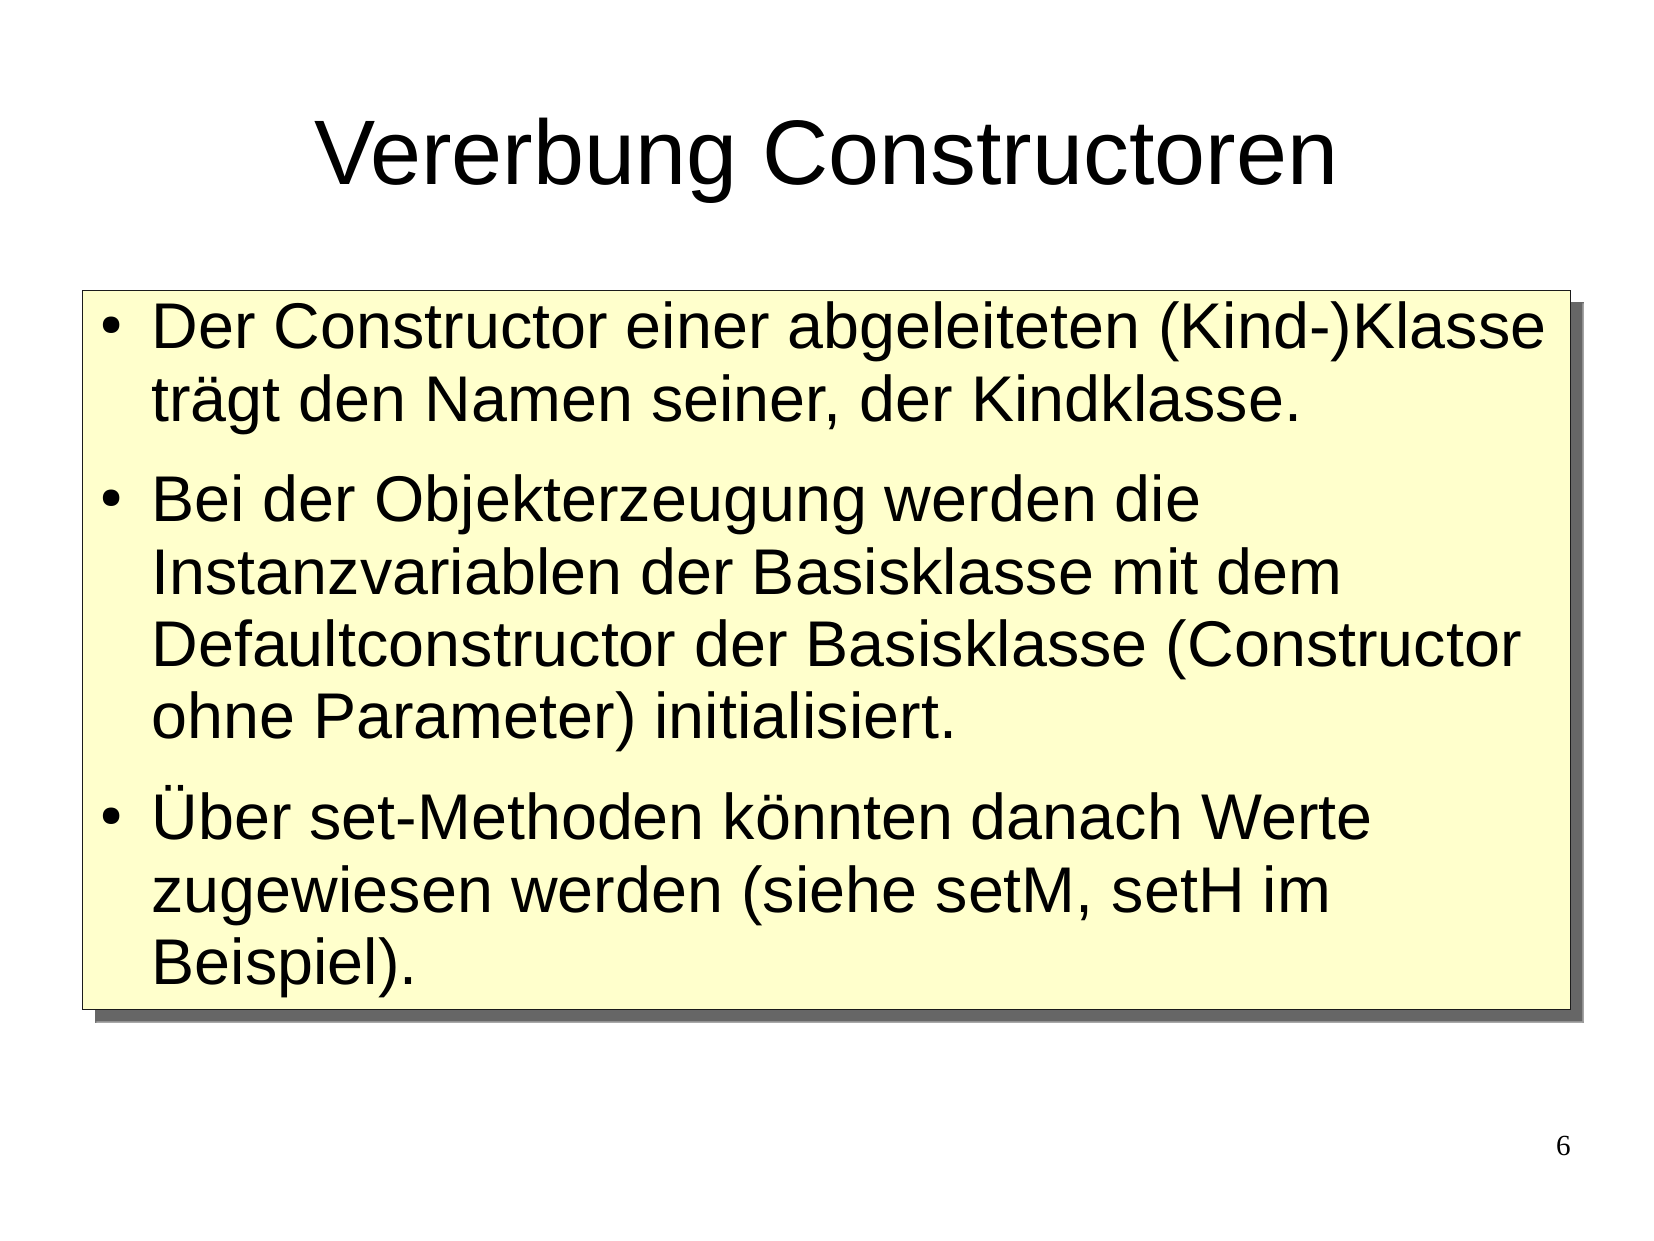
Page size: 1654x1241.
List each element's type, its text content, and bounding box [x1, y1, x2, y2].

list Der Constructor einer abgeleiteten (Kind-)Klasse trägt den Namen seiner, der Kindklasse. Bei der Objekterzeugung werden die Instanzvariablen der Basisklasse mit dem Defaultconstructor der Basisklasse (Constructor ohne Parameter) initialisiert. Über set-Methoden könnten danach Werte zugewiesen werden (siehe setM, setH im Beispiel). [82, 290, 1571, 1010]
title Vererbung Constructoren [82, 49, 1571, 257]
